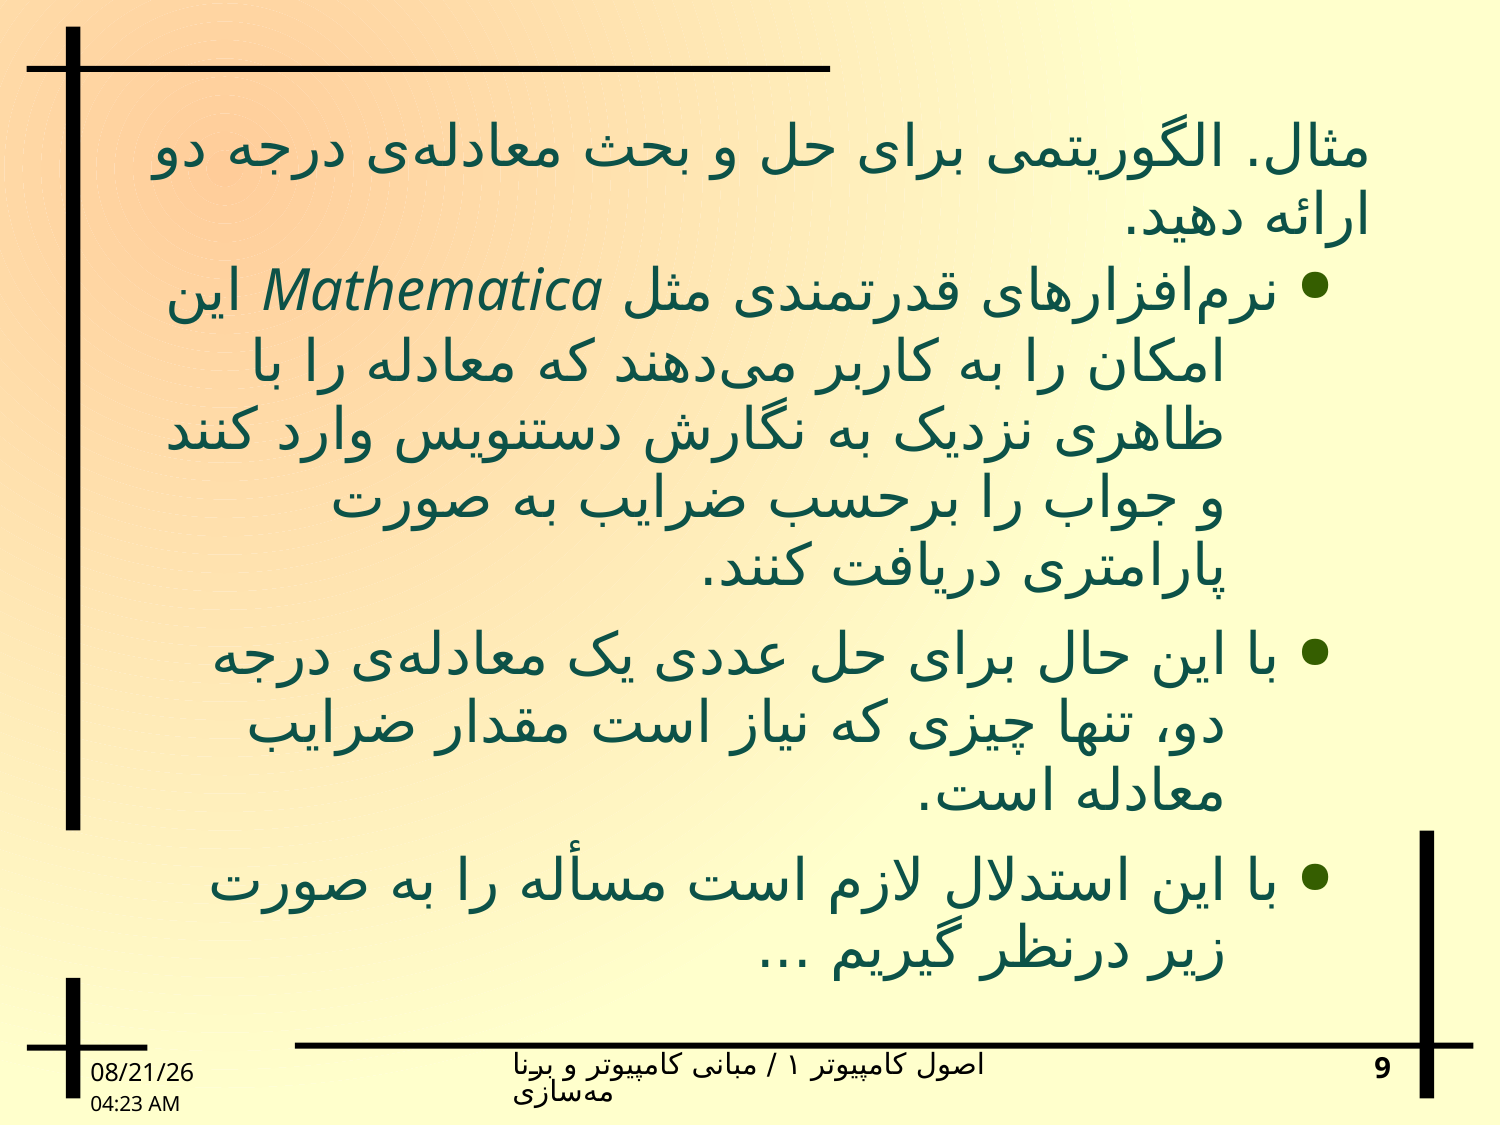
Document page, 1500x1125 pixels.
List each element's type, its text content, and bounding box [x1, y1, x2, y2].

list مثال. الگوریتمی برای حل و بحث معادله‌ی درجه دو ارائه دهید. [84, 112, 1426, 263]
list نرم‌افزارهای قدرتمندی مثل Mathematica این امکان را به کاربر می‌دهند که معادله را با ظاهری نزدیک به نگارش دستنویس وارد کنند و جواب را برحسب ضرایب به صورت پارامتری دریافت کنند. با این حال برای حل عددی یک معادله‌ی درجه دو، تنها چیزی که نیاز است مقدار ضرایب معادله است. با این استدلال لازم است مسأله را به صورت زیر درنظر گیریم ... [140, 263, 1369, 1021]
